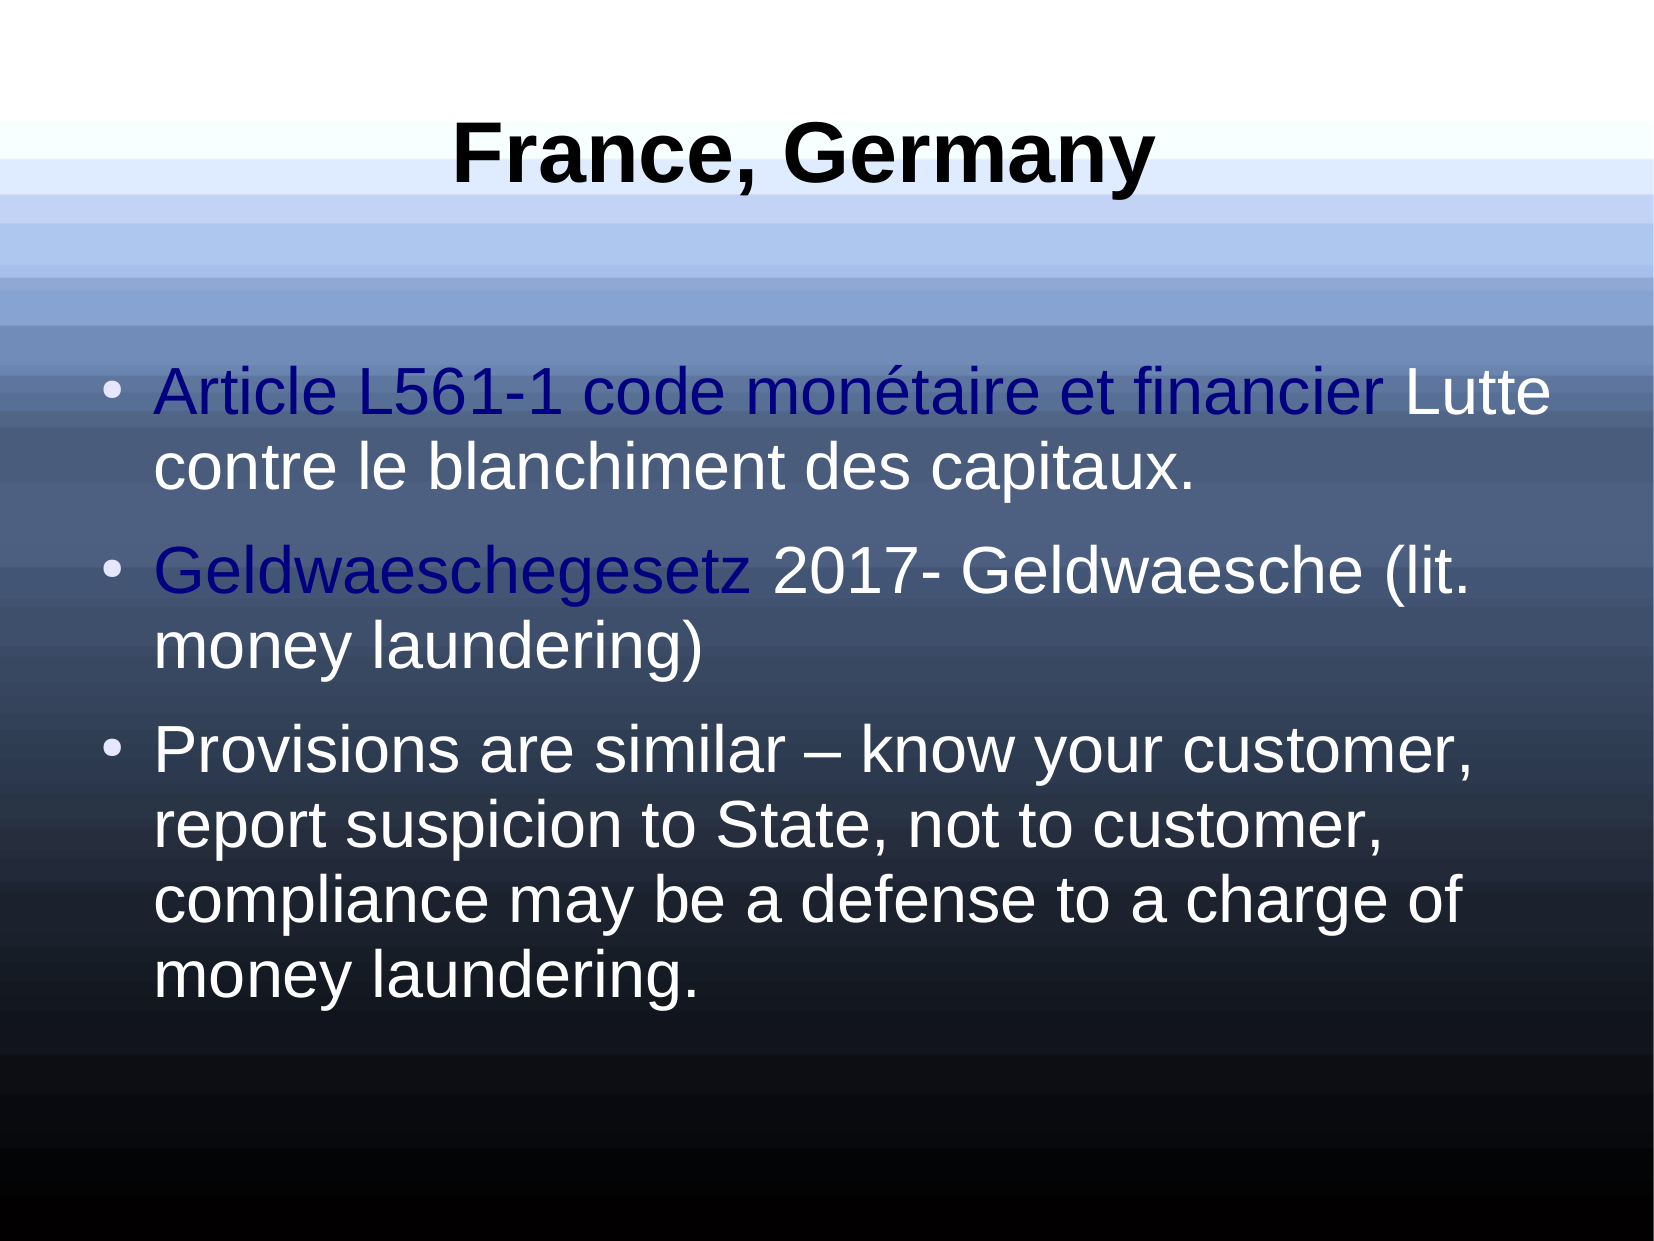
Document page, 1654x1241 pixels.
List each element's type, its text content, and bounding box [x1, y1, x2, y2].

title France, Germany [82, 49, 1571, 257]
picture [0, 0, 1654, 1241]
list Article L561-1 code monétaire et financier Lutte contre le blanchiment des capitaux. Geldwaeschegesetz 2017- Geldwaesche (lit. money laundering) Provisions are similar – know your customer, report suspicion to State, not to customer, compliance may be a defense to a charge of money laundering. [82, 354, 1571, 1109]
